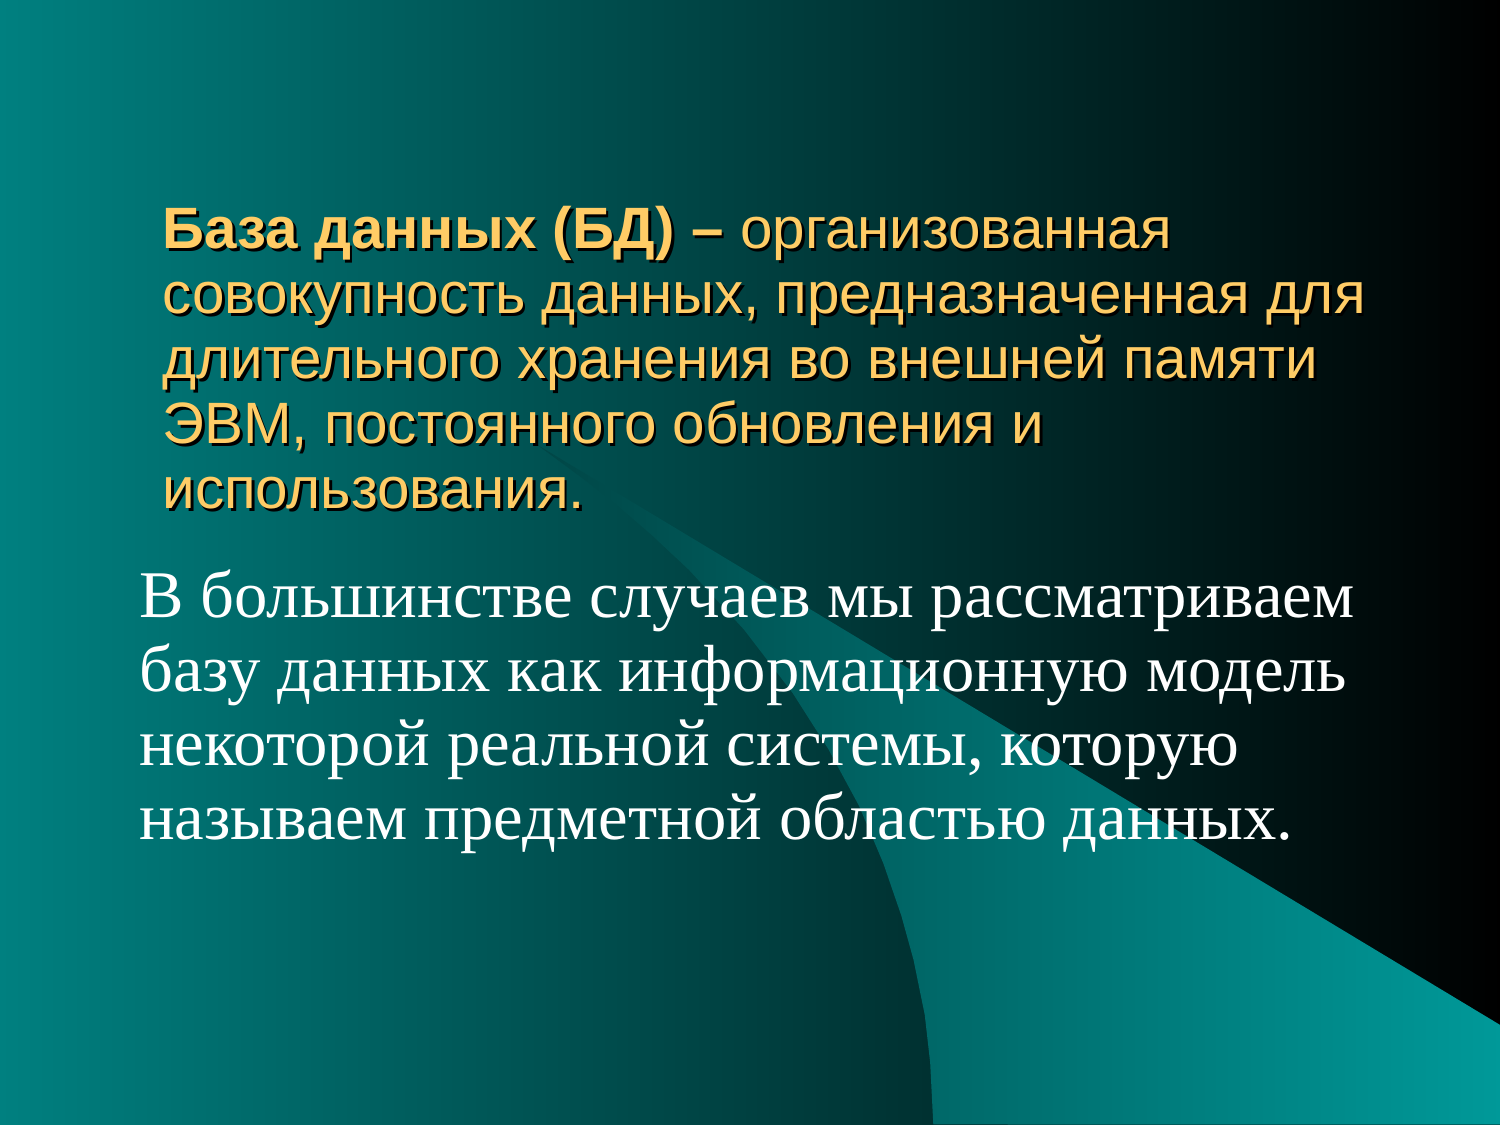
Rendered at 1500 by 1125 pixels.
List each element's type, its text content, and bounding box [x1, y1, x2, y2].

subtitle В большинстве случаев мы рассматриваем базу данных как информационную модель некоторой реальной системы, которую называем предметной областью данных. [123, 550, 1459, 1059]
title База данных (БД) – организованная совокупность данных, предназначенная для длительного хранения во внешней памяти ЭВМ, постоянного обновления и использования. [147, 83, 1423, 550]
